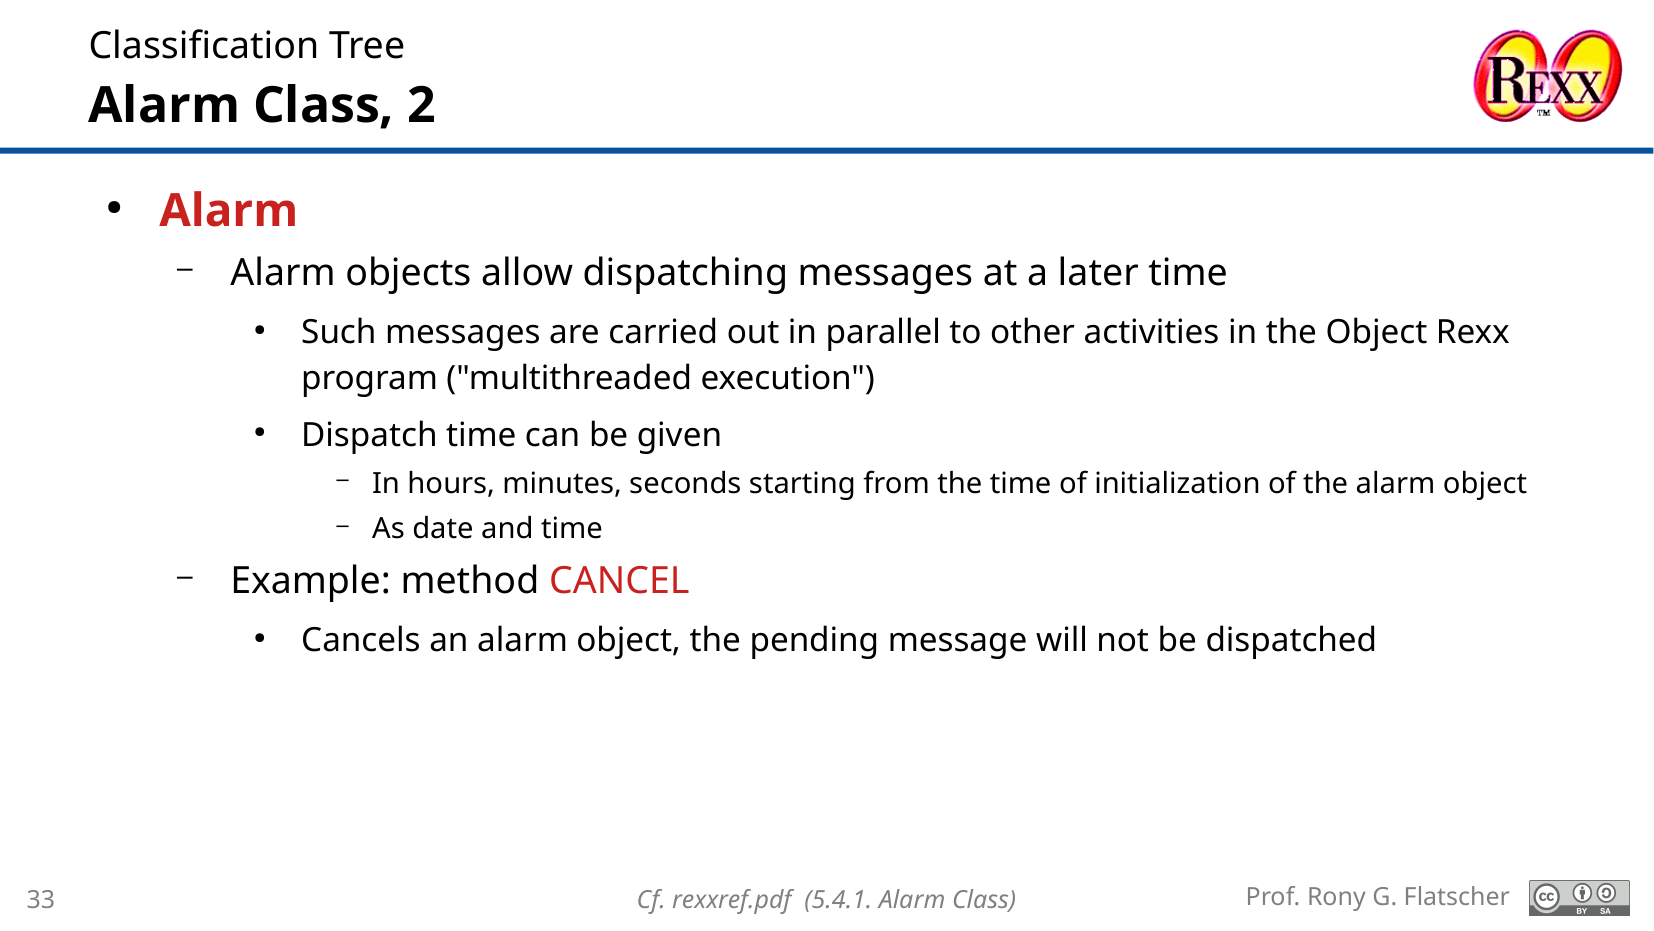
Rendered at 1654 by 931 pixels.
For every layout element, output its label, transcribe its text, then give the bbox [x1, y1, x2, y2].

list Alarm Alarm objects allow dispatching messages at a later time Such messages are carried out in parallel to other activities in the Object Rexx program ("multithreaded execution") Dispatch time can be given In hours, minutes, seconds starting from the time of initialization of the alarm object As date and time Example: method CANCEL Cancels an alarm object, the pending message will not be dispatched [88, 177, 1577, 857]
title Alarm Class, 2 [29, 59, 1654, 148]
text_box Cf. rexxref.pdf (5.4.1. Alarm Class) [0, 874, 1654, 922]
title Classification Tree [29, 0, 1654, 59]
